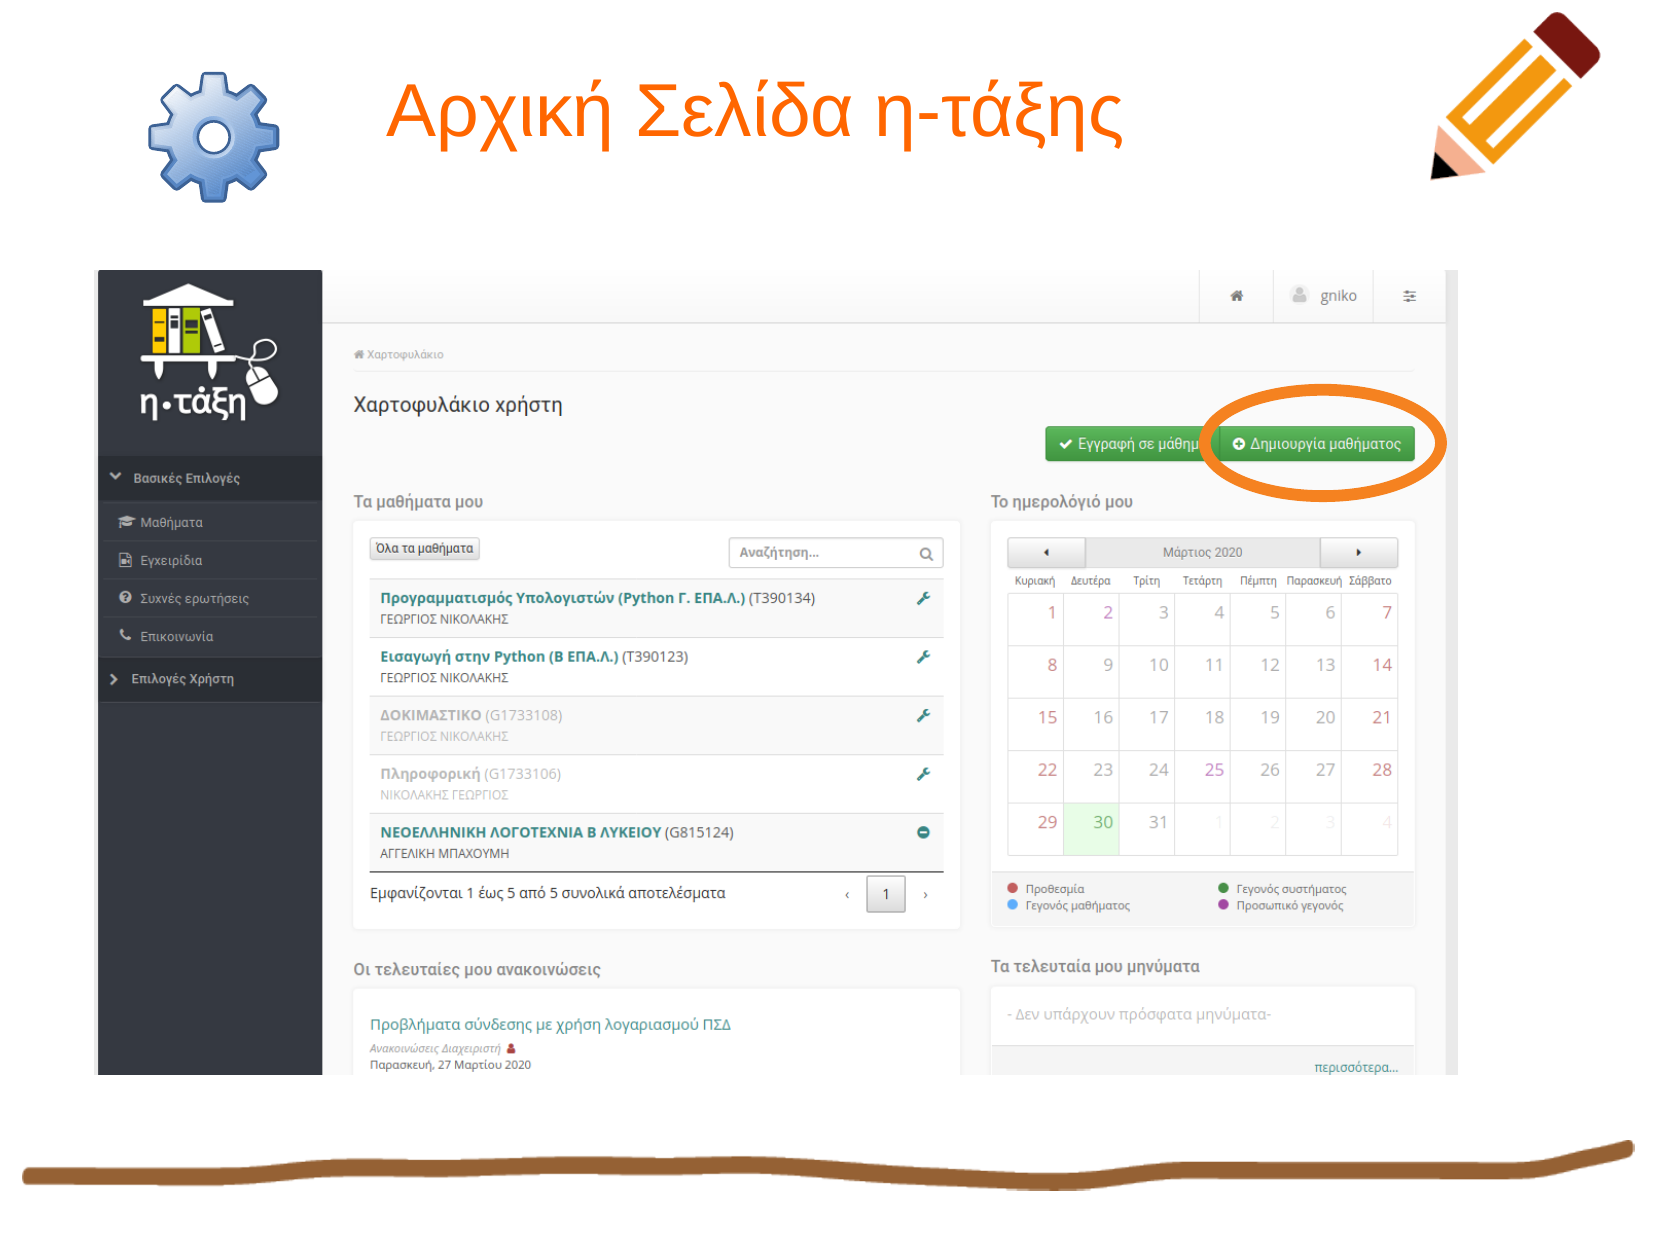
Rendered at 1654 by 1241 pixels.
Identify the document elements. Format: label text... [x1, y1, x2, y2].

picture [94, 270, 1458, 1075]
picture [1430, 12, 1601, 181]
picture [129, 53, 297, 221]
title Αρχική Σελίδα η-τάξης [82, 49, 1430, 172]
picture [22, 1140, 1635, 1191]
